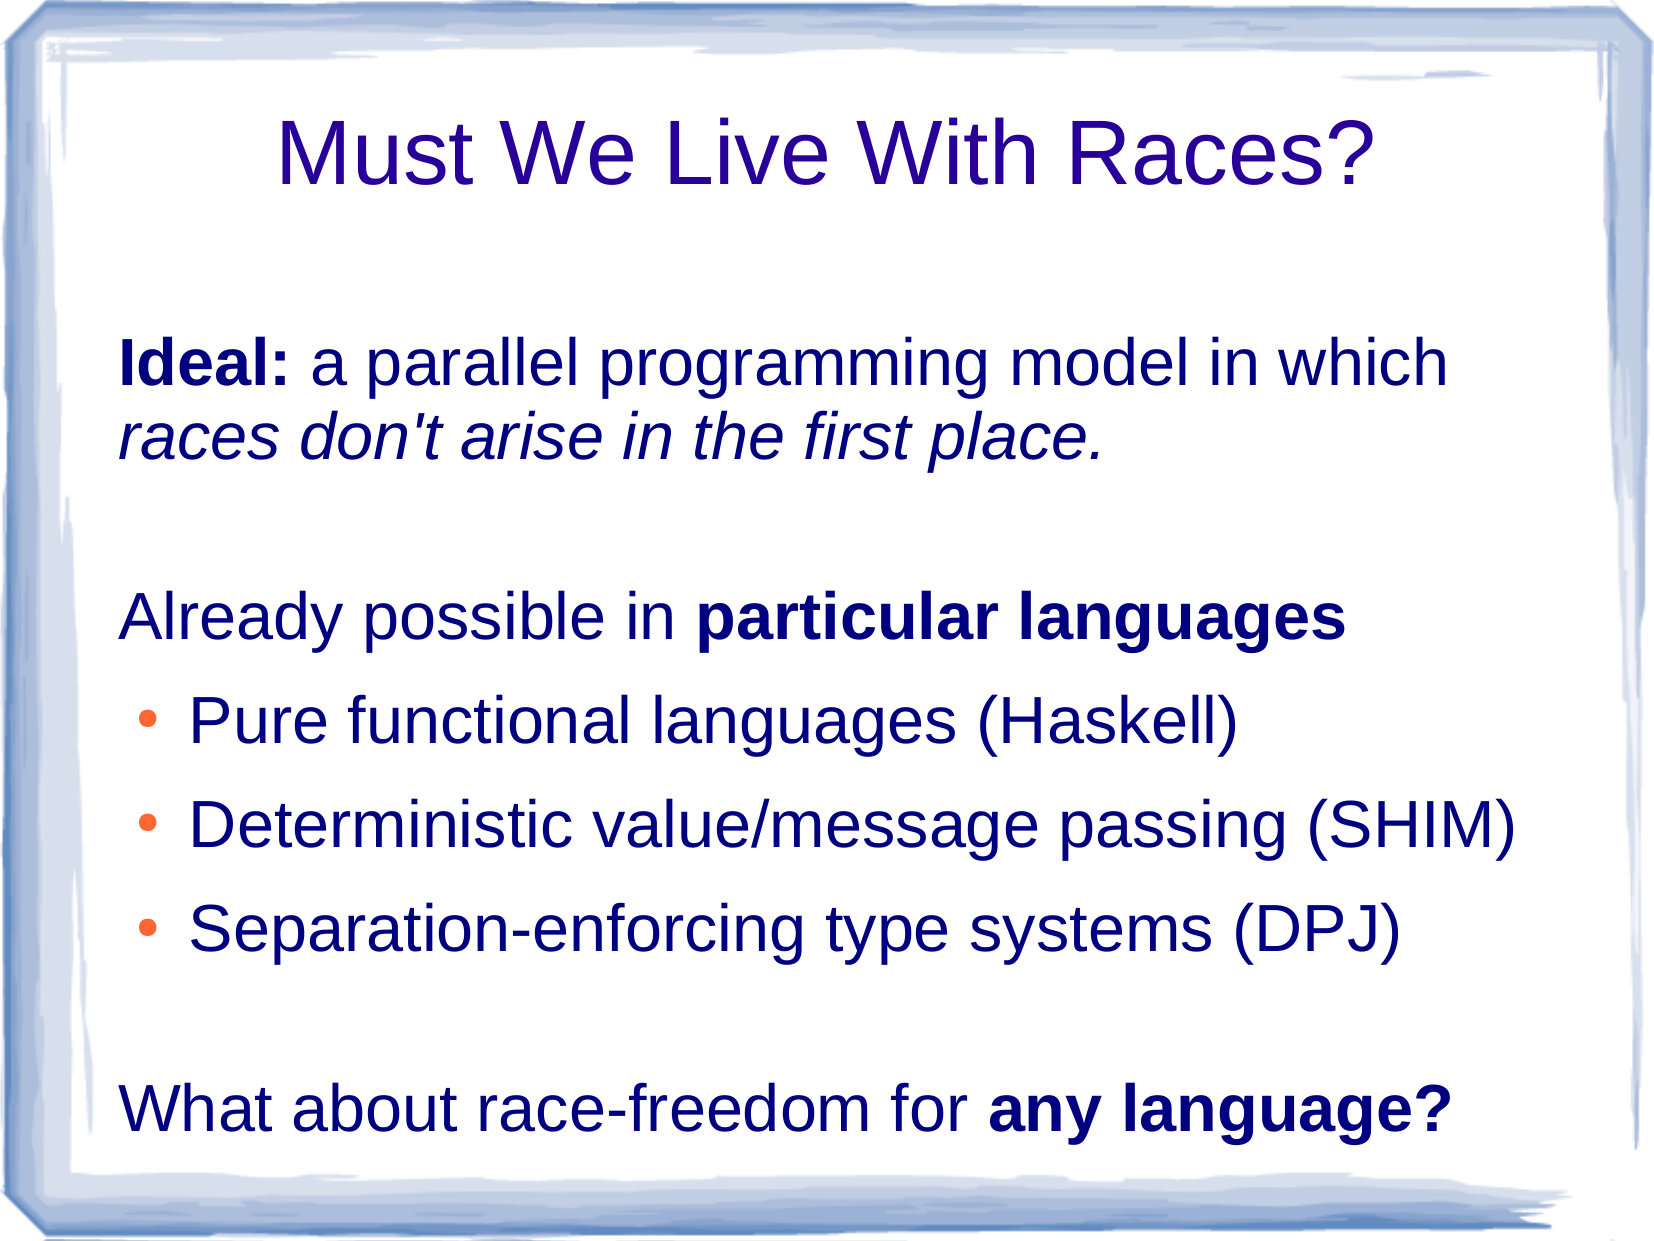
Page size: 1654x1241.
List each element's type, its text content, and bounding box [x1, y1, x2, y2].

picture [0, 0, 1654, 1241]
list Ideal: a parallel programming model in which races don't arise in the first place. Already possible in particular languages Pure functional languages (Haskell) Deterministic value/message passing (SHIM) Separation-enforcing type systems (DPJ) What about race-freedom for any language? [118, 324, 1571, 1144]
title Must We Live With Races? [82, 56, 1571, 250]
